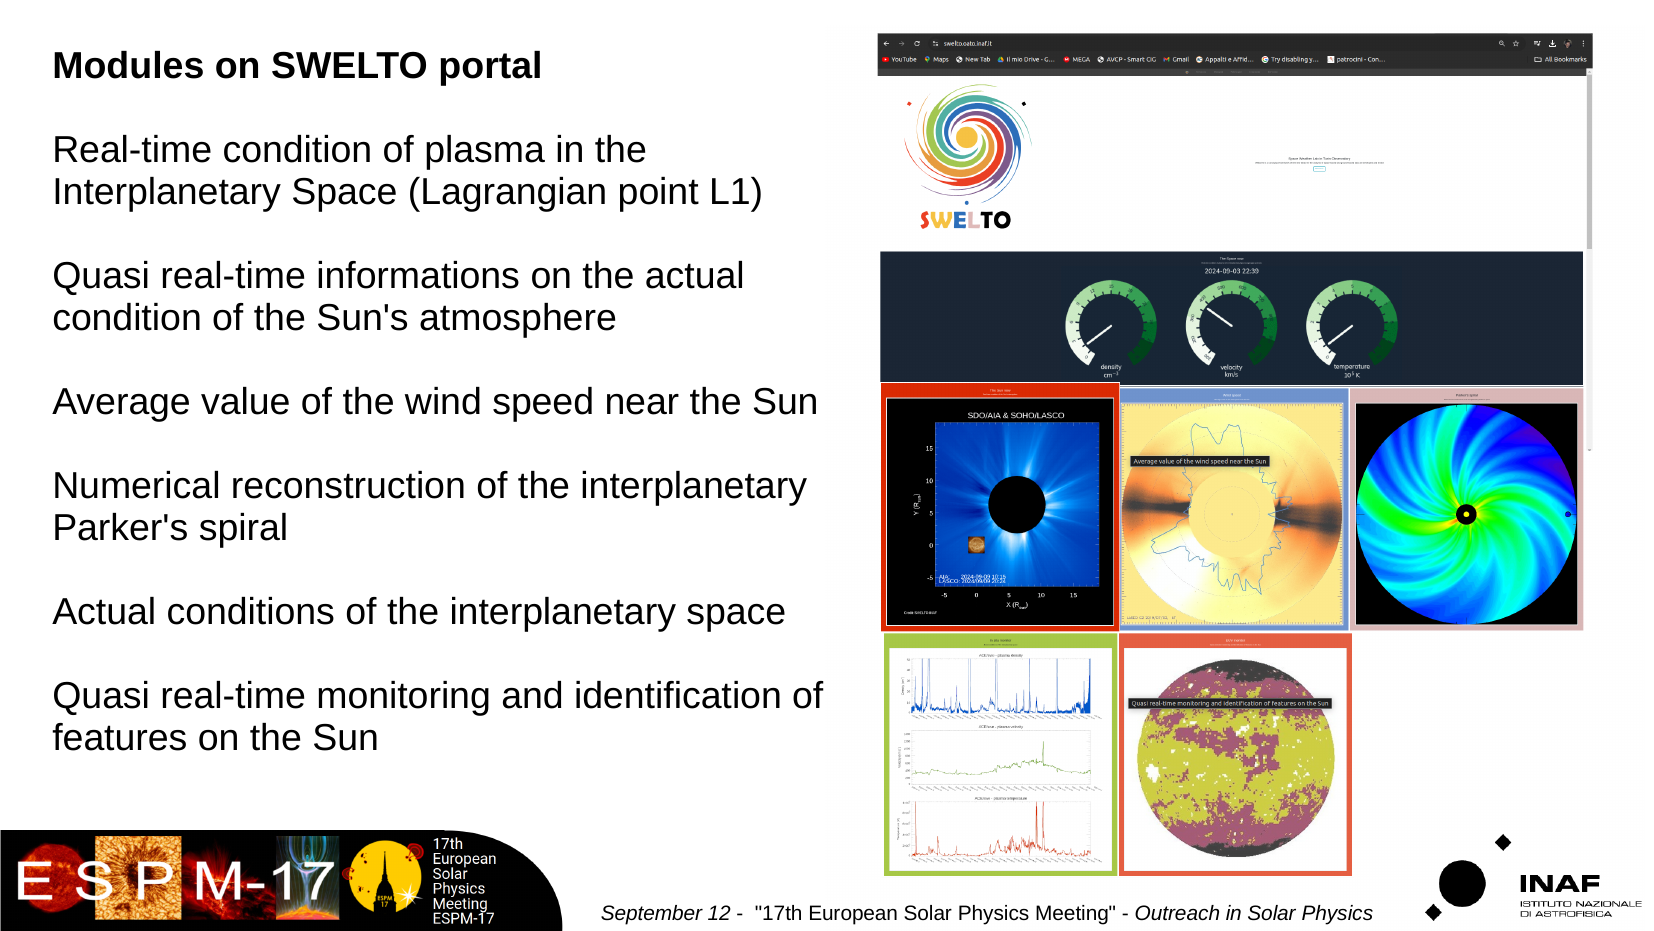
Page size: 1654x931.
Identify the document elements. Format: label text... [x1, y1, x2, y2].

text_box September 12 - "17th European Solar Physics Meeting" - Outreach in Solar Physics [586, 894, 1355, 931]
text_box Modules on SWELTO portal Real-time condition of plasma in the Interplanetary Space (Lagrangian point L1) Quasi real-time informations on the actual condition of the Sun's atmosphere Average value of the wind speed near the Sun Numerical reconstruction of the interplanetary Parker's spiral Actual conditions of the interplanetary space Quasi real-time monitoring and identification of features on the Sun [37, 37, 863, 770]
picture [825, 25, 1654, 931]
picture [0, 830, 563, 931]
